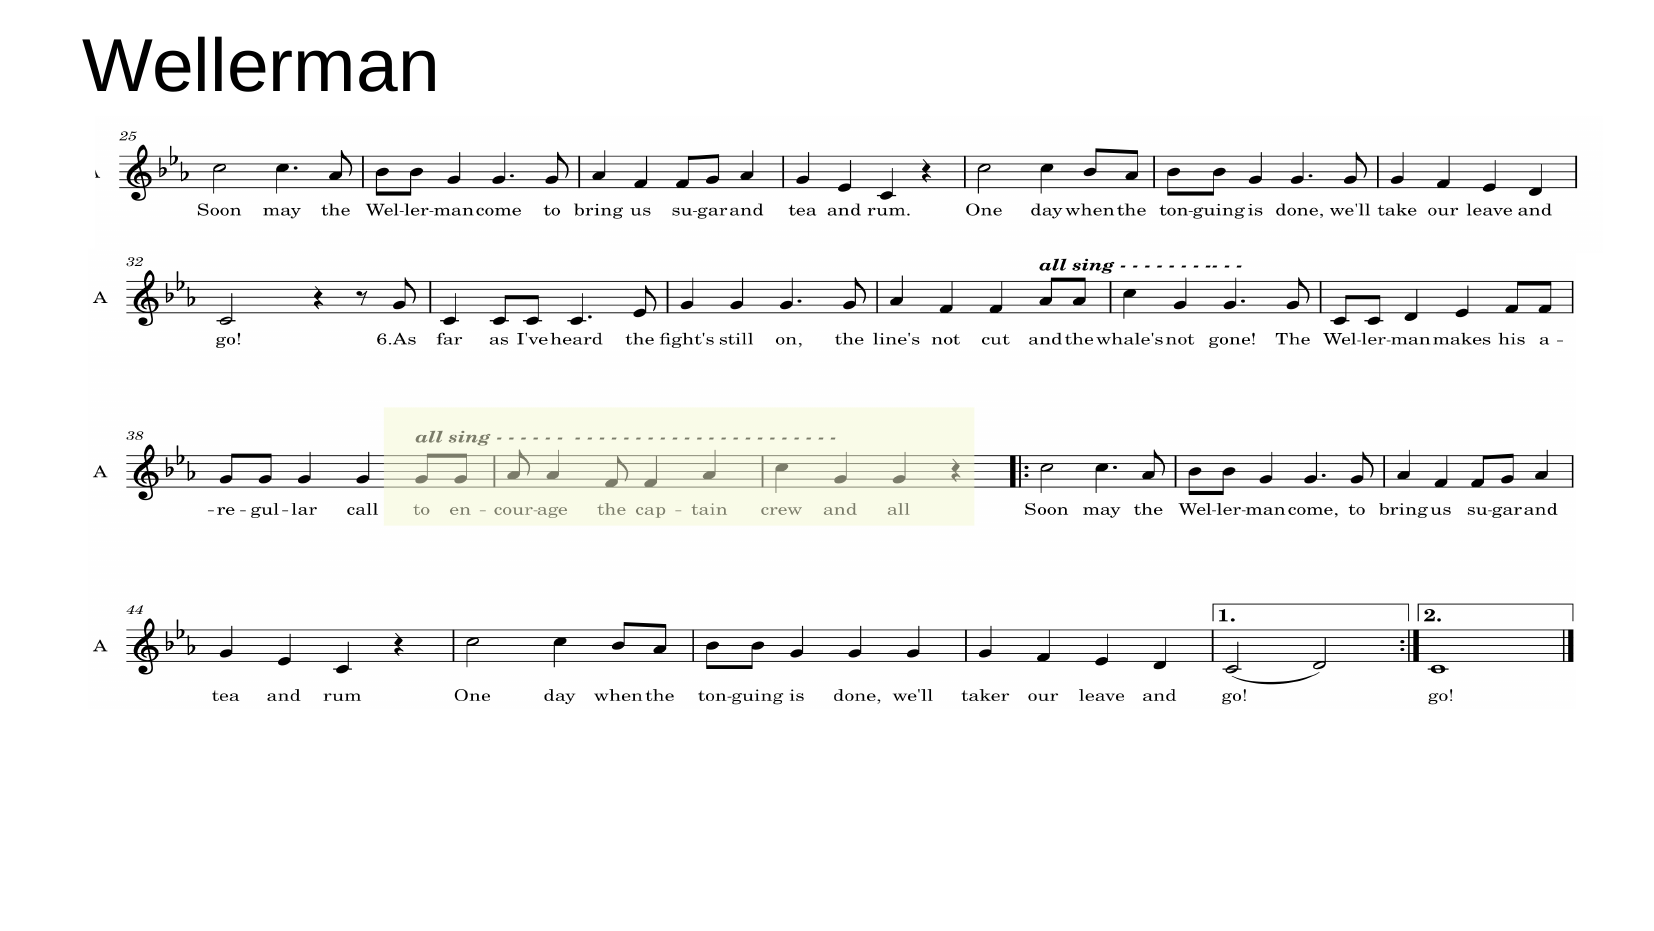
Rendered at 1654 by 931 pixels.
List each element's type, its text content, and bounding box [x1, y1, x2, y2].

title Wellerman [82, 23, 1571, 108]
text_box [383, 407, 975, 526]
picture [88, 116, 1603, 709]
